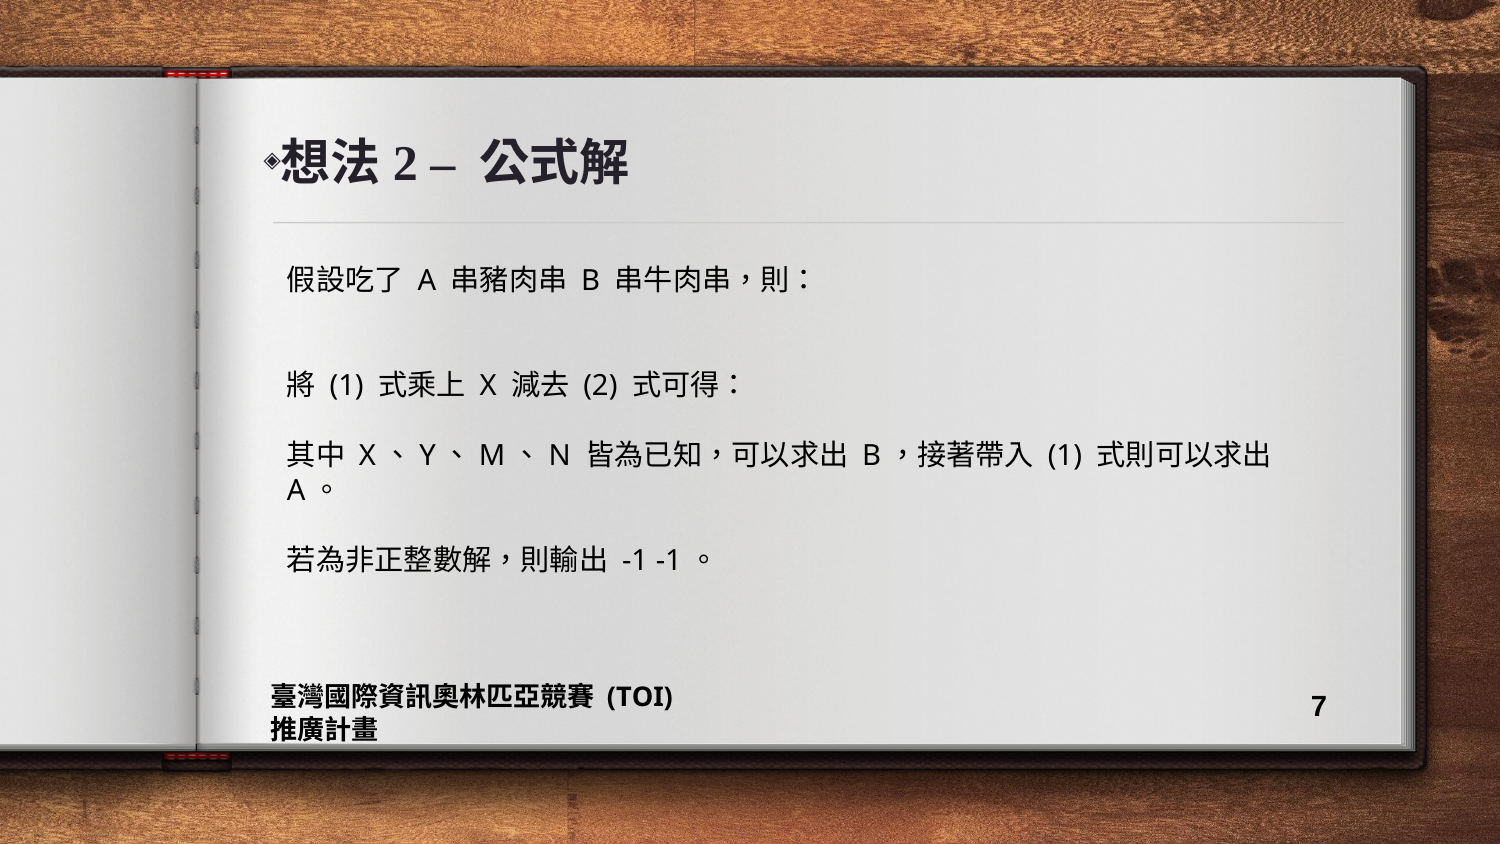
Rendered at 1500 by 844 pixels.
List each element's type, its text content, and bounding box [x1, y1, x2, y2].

text_box 7 [1295, 672, 1386, 737]
text_box 假設吃了 A 串豬肉串 B 串牛肉串，則： 將 (1) 式乘上 X 減去 (2) 式可得： 其中 X、Y、M、N 皆為已知，可以求出 B，接著帶入 (1) 式則可以求出 A。 若為非正整數解，則輸出 -1 -1。 [271, 253, 1310, 552]
text_box 想法2 – 公式解 [248, 115, 1190, 205]
